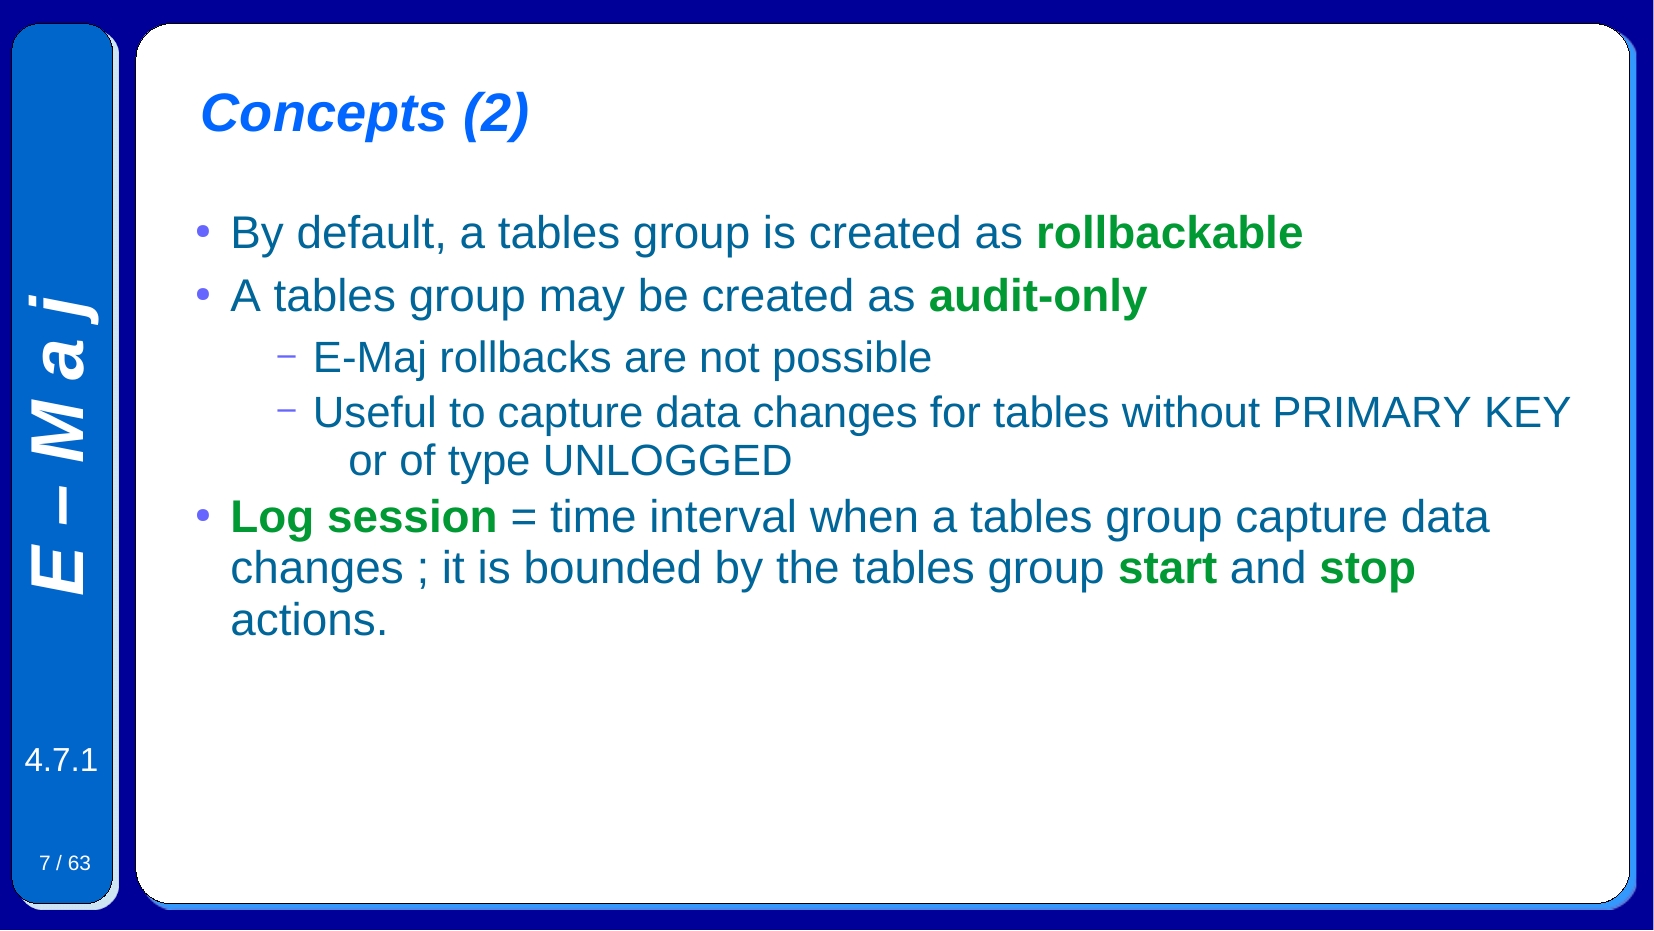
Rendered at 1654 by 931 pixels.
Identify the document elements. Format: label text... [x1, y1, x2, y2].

title Concepts (2) [200, 34, 1575, 191]
list By default, a tables group is created as rollbackable A tables group may be created as audit-only E-Maj rollbacks are not possible Useful to capture data changes for tables without PRIMARY KEY or of type UNLOGGED Log session = time interval when a tables group capture data changes ; it is bounded by the tables group start and stop actions. [177, 206, 1587, 827]
